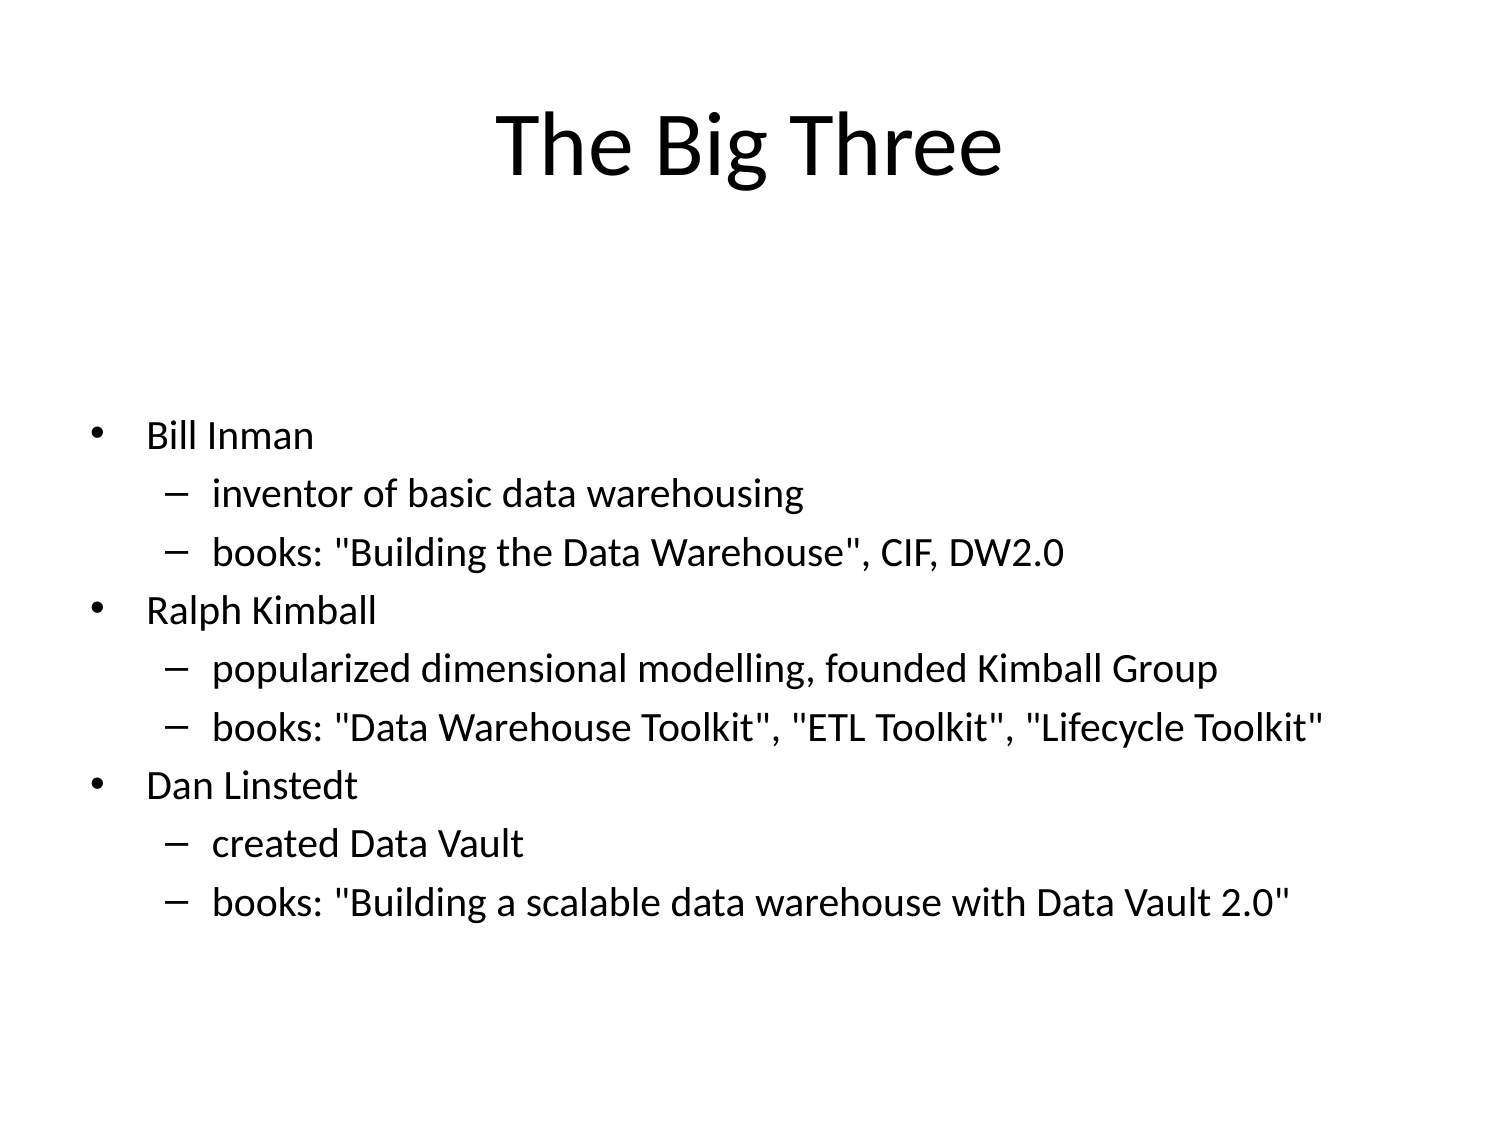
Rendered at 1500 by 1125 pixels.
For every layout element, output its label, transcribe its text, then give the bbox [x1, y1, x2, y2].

title The Big Three [75, 45, 1425, 233]
list Bill Inman inventor of basic data warehousing books: "Building the Data Warehouse", CIF, DW2.0 Ralph Kimball popularized dimensional modelling, founded Kimball Group books: "Data Warehouse Toolkit", "ETL Toolkit", "Lifecycle Toolkit" Dan Linstedt created Data Vault books: "Building a scalable data warehouse with Data Vault 2.0" [75, 400, 1425, 966]
